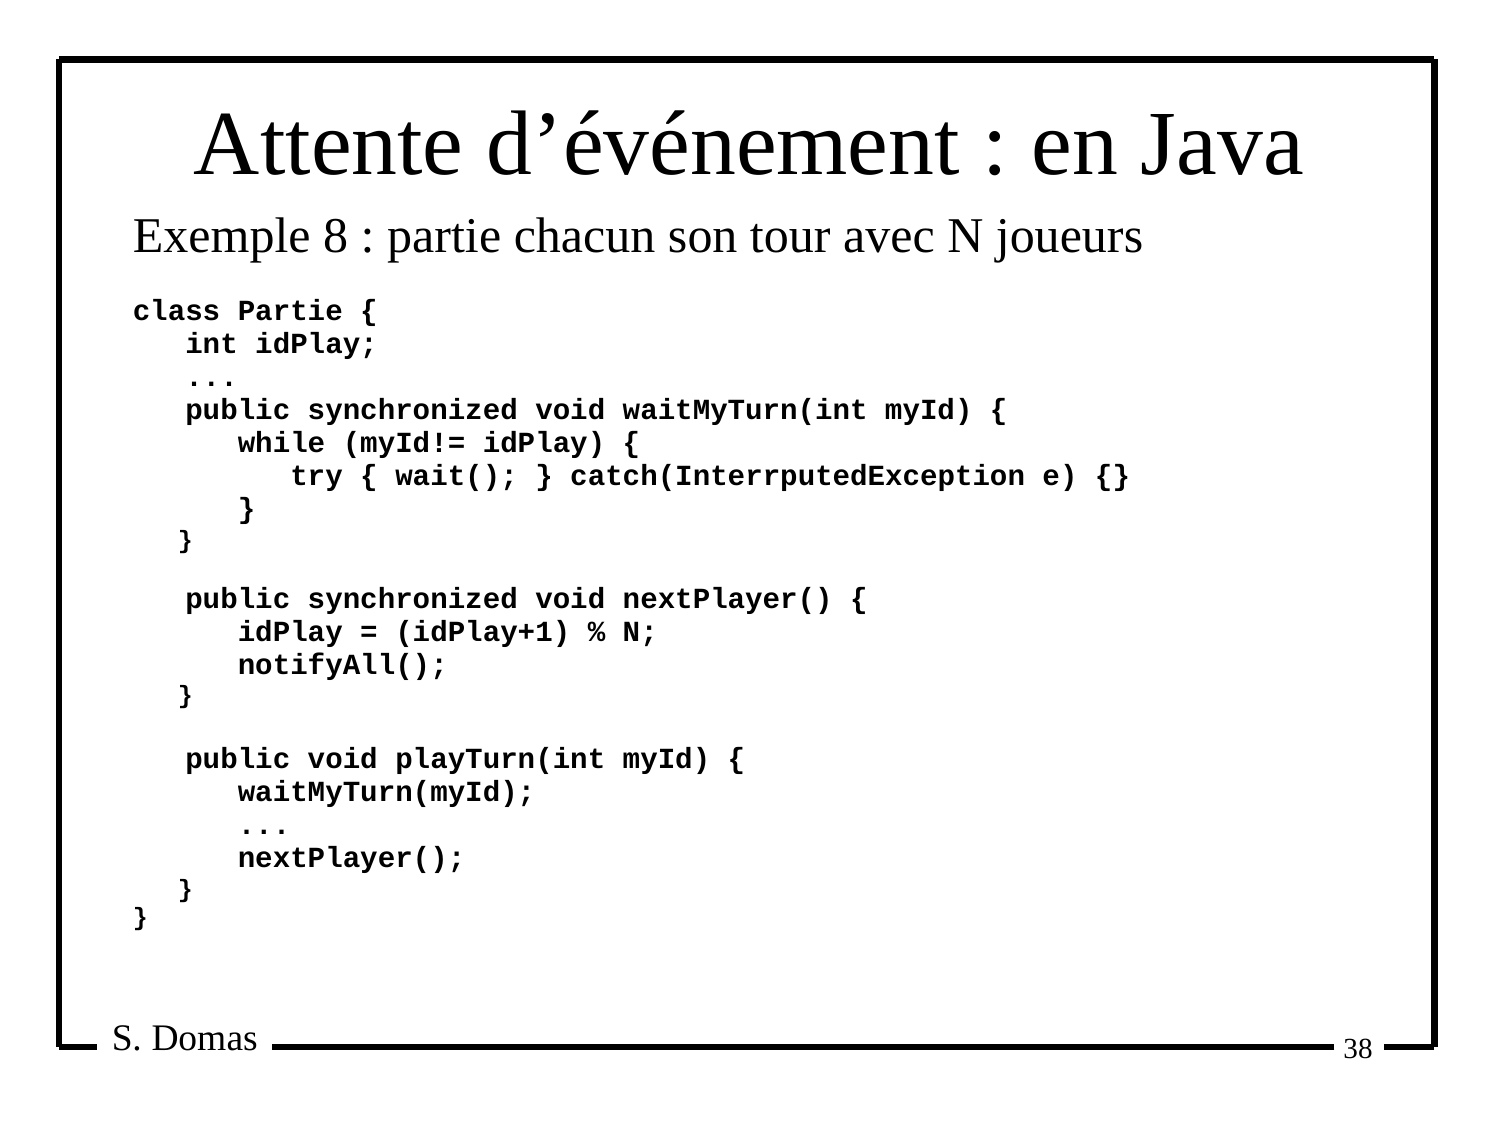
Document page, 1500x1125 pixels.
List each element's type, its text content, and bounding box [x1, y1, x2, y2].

title Attente d’événement : en Java [112, 49, 1388, 238]
text_box S. Domas [97, 1009, 273, 1067]
text_box Exemple 8 : partie chacun son tour avec N joueurs class Partie { int idPlay; ... public synchronized void waitMyTurn(int myId) { while (myId!= idPlay) { try { wait(); } catch(InterrputedException e) {} } } public synchronized void nextPlayer() { idPlay = (idPlay+1) % N; notifyAll(); } public void playTurn(int myId) { waitMyTurn(myId); ... nextPlayer(); } } [118, 238, 1388, 1034]
